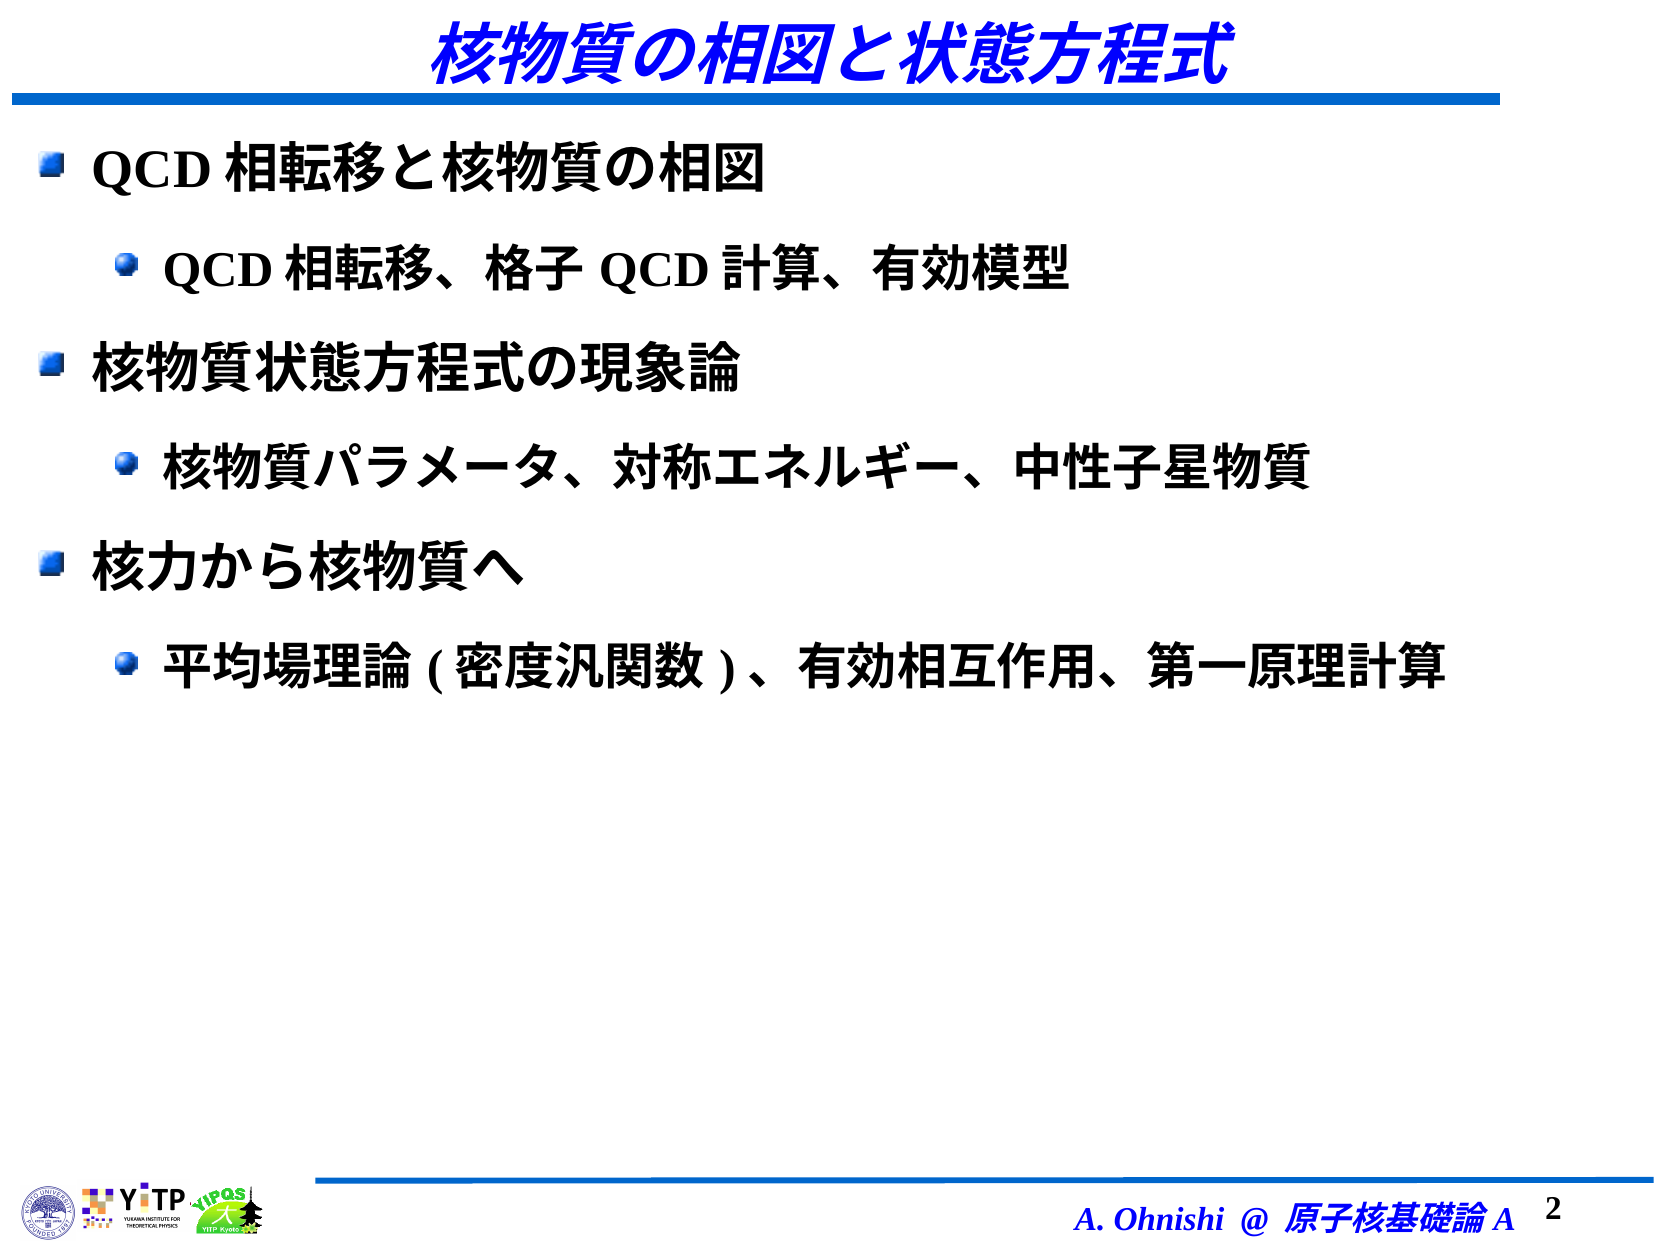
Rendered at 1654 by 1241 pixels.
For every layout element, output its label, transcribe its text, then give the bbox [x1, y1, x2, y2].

picture [20, 1185, 76, 1241]
picture [77, 1179, 263, 1234]
title 核物質の相図と状態方程式 [0, 0, 1654, 99]
list QCD相転移と核物質の相図 QCD相転移、格子QCD計算、有効模型 核物質状態方程式の現象論 核物質パラメータ、対称エネルギー、中性子星物質 核力から核物質へ 平均場理論(密度汎関数)、有効相互作用、第一原理計算 [20, 124, 1621, 1137]
